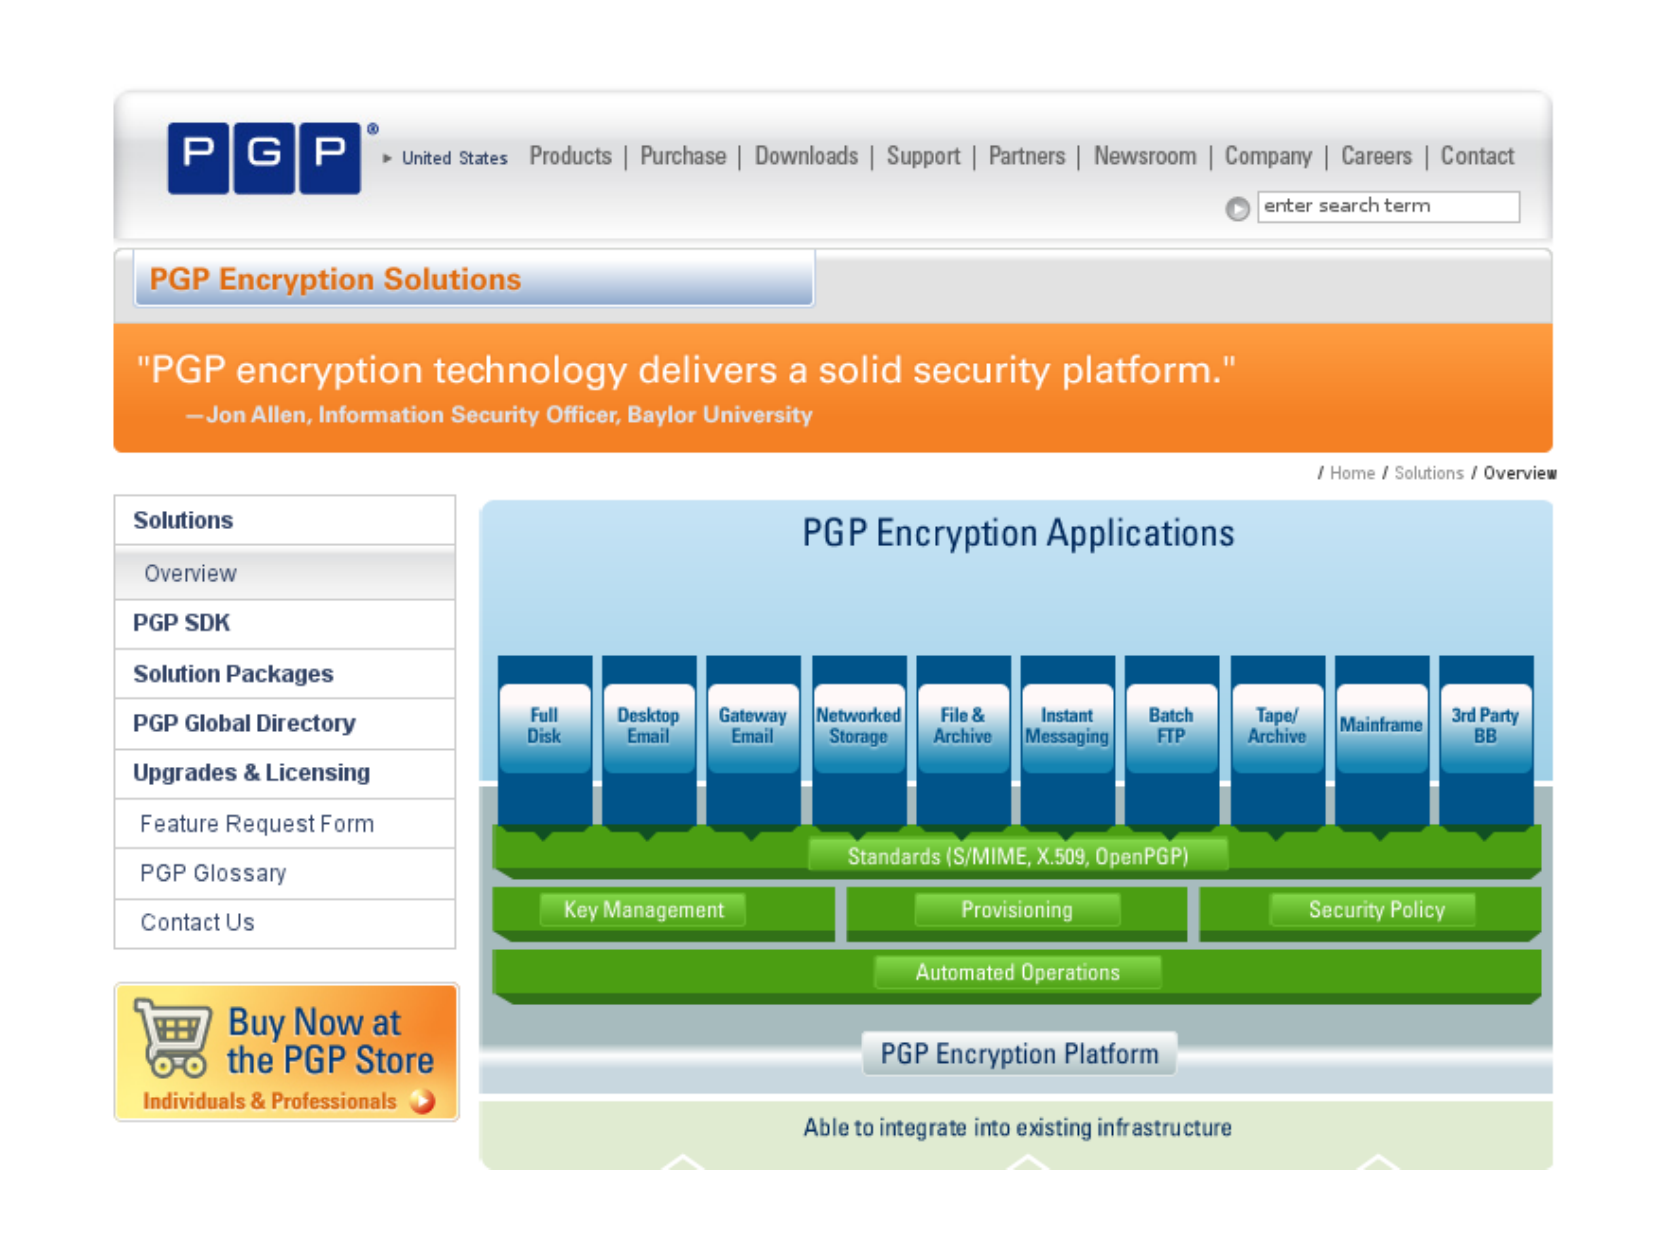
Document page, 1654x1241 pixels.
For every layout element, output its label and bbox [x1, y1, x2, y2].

picture [95, 70, 1559, 1170]
